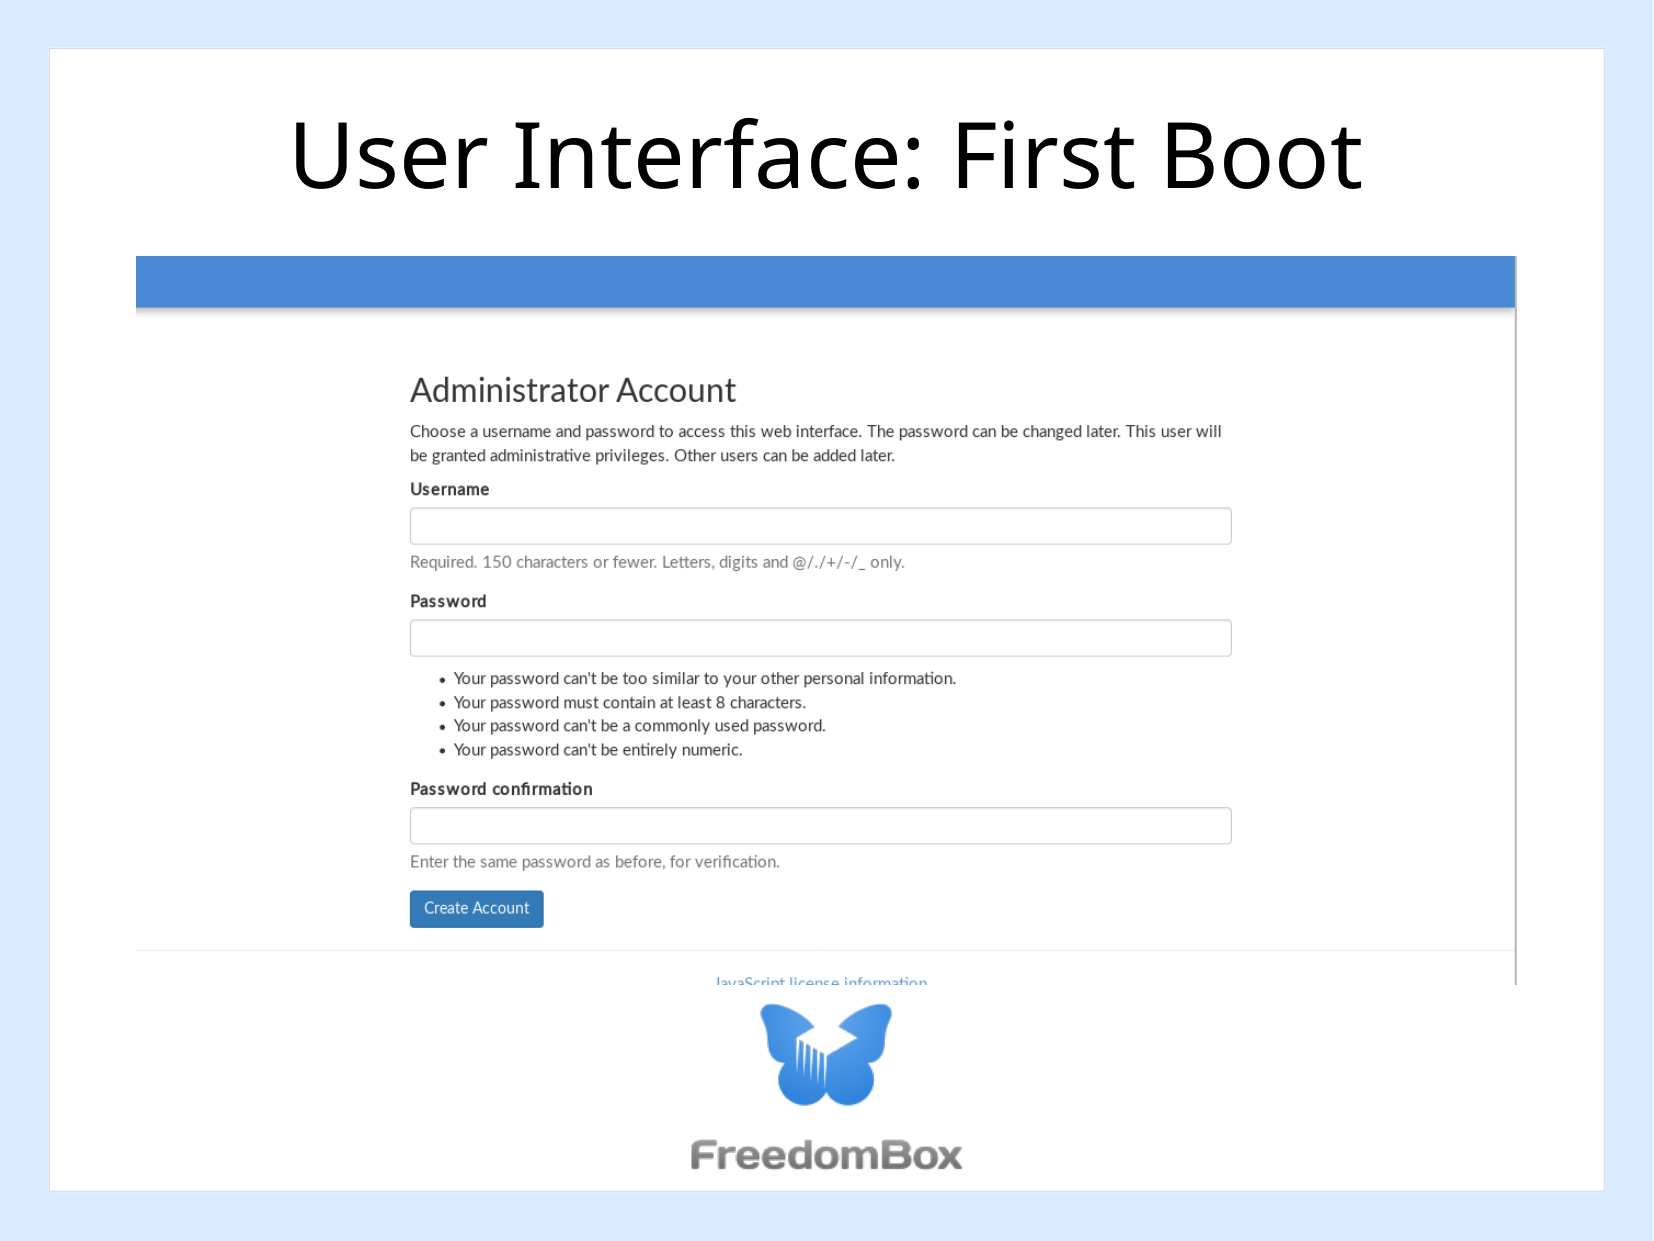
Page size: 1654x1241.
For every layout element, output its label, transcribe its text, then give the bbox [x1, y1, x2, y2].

title User Interface: First Boot [82, 49, 1571, 257]
picture [0, 0, 1654, 1241]
